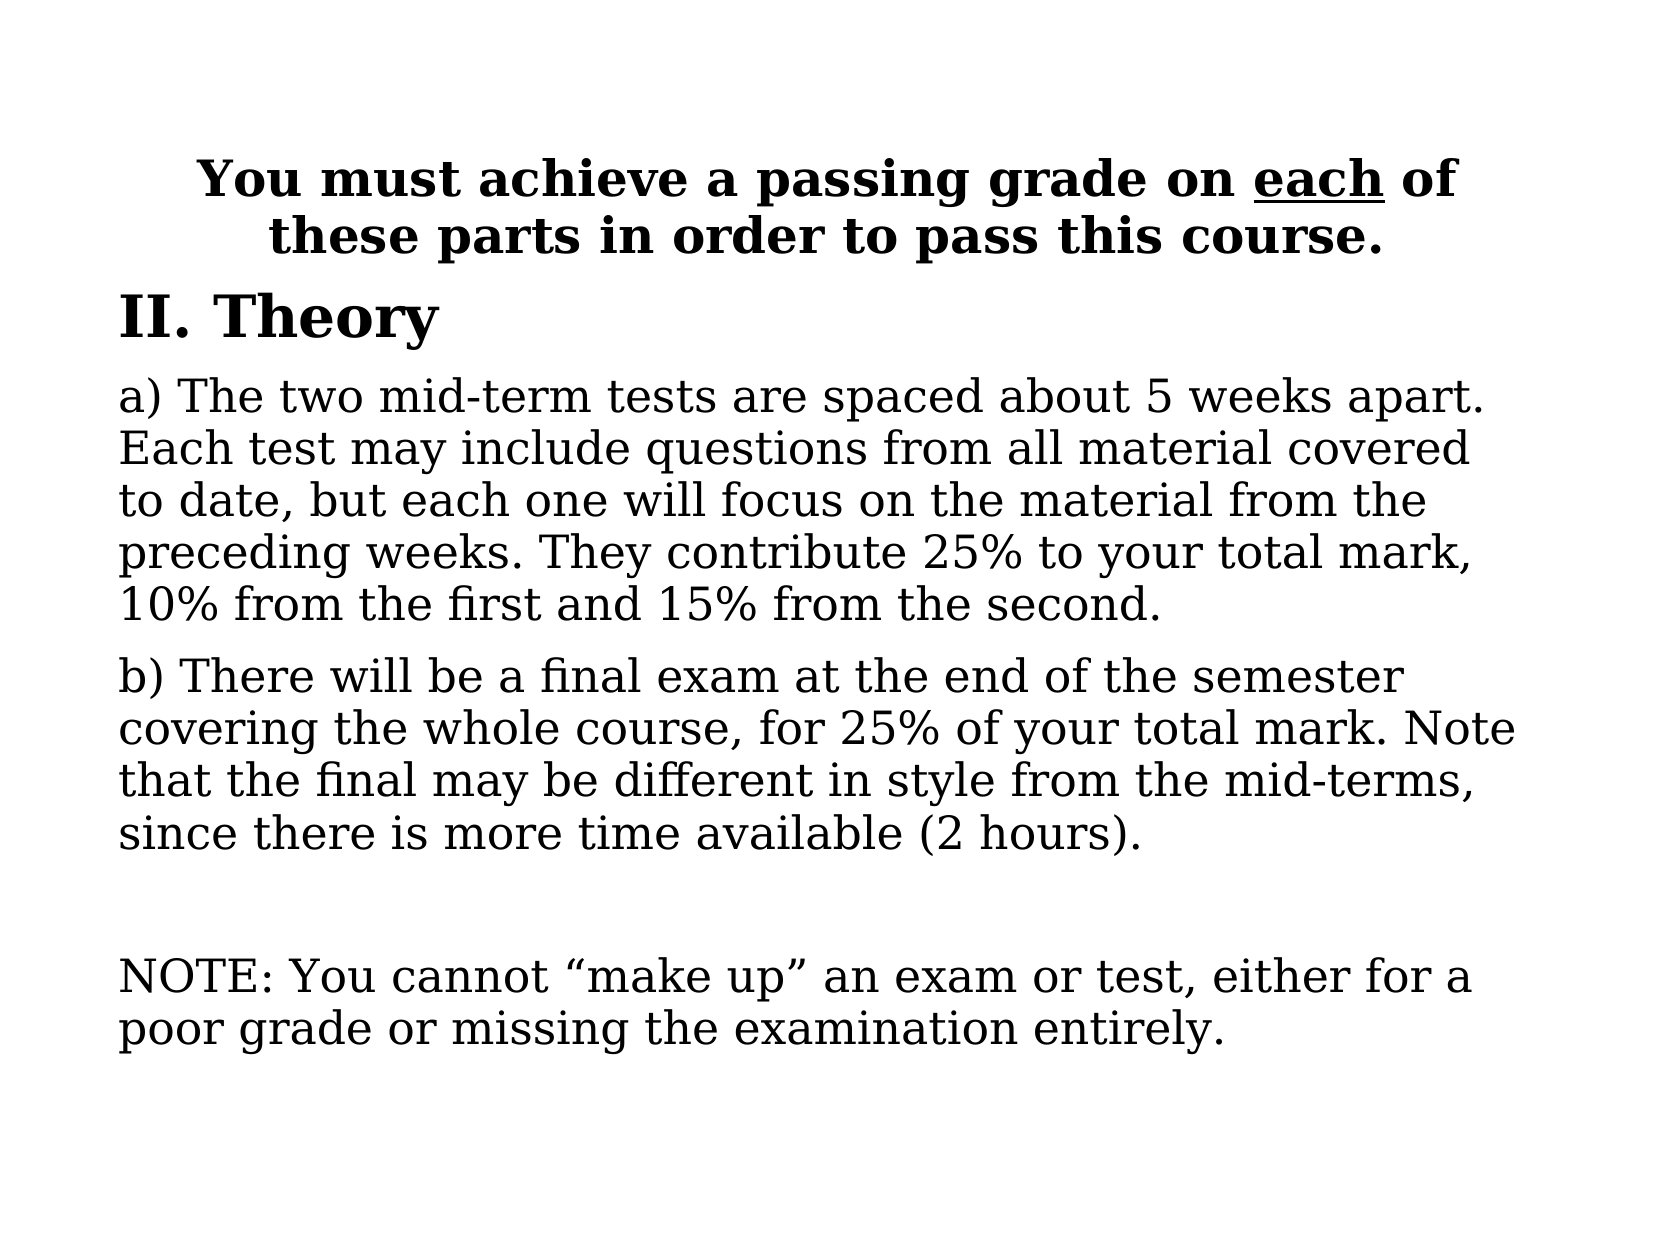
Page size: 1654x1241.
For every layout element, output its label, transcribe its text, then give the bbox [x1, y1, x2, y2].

list Theory a) The two mid-term tests are spaced about 5 weeks apart. Each test may include questions from all material covered to date, but each one will focus on the material from the preceding weeks. They contribute 25% to your total mark, 10% from the first and 15% from the second. b) There will be a final exam at the end of the semester covering the whole course, for 25% of your total mark. Note that the final may be different in style from the mid-terms, since there is more time available (2 hours). NOTE: You cannot “make up” an exam or test, either for a poor grade or missing the examination entirely. [118, 281, 1531, 1063]
title You must achieve a passing grade on each of these parts in order to pass this course. [121, 102, 1534, 311]
